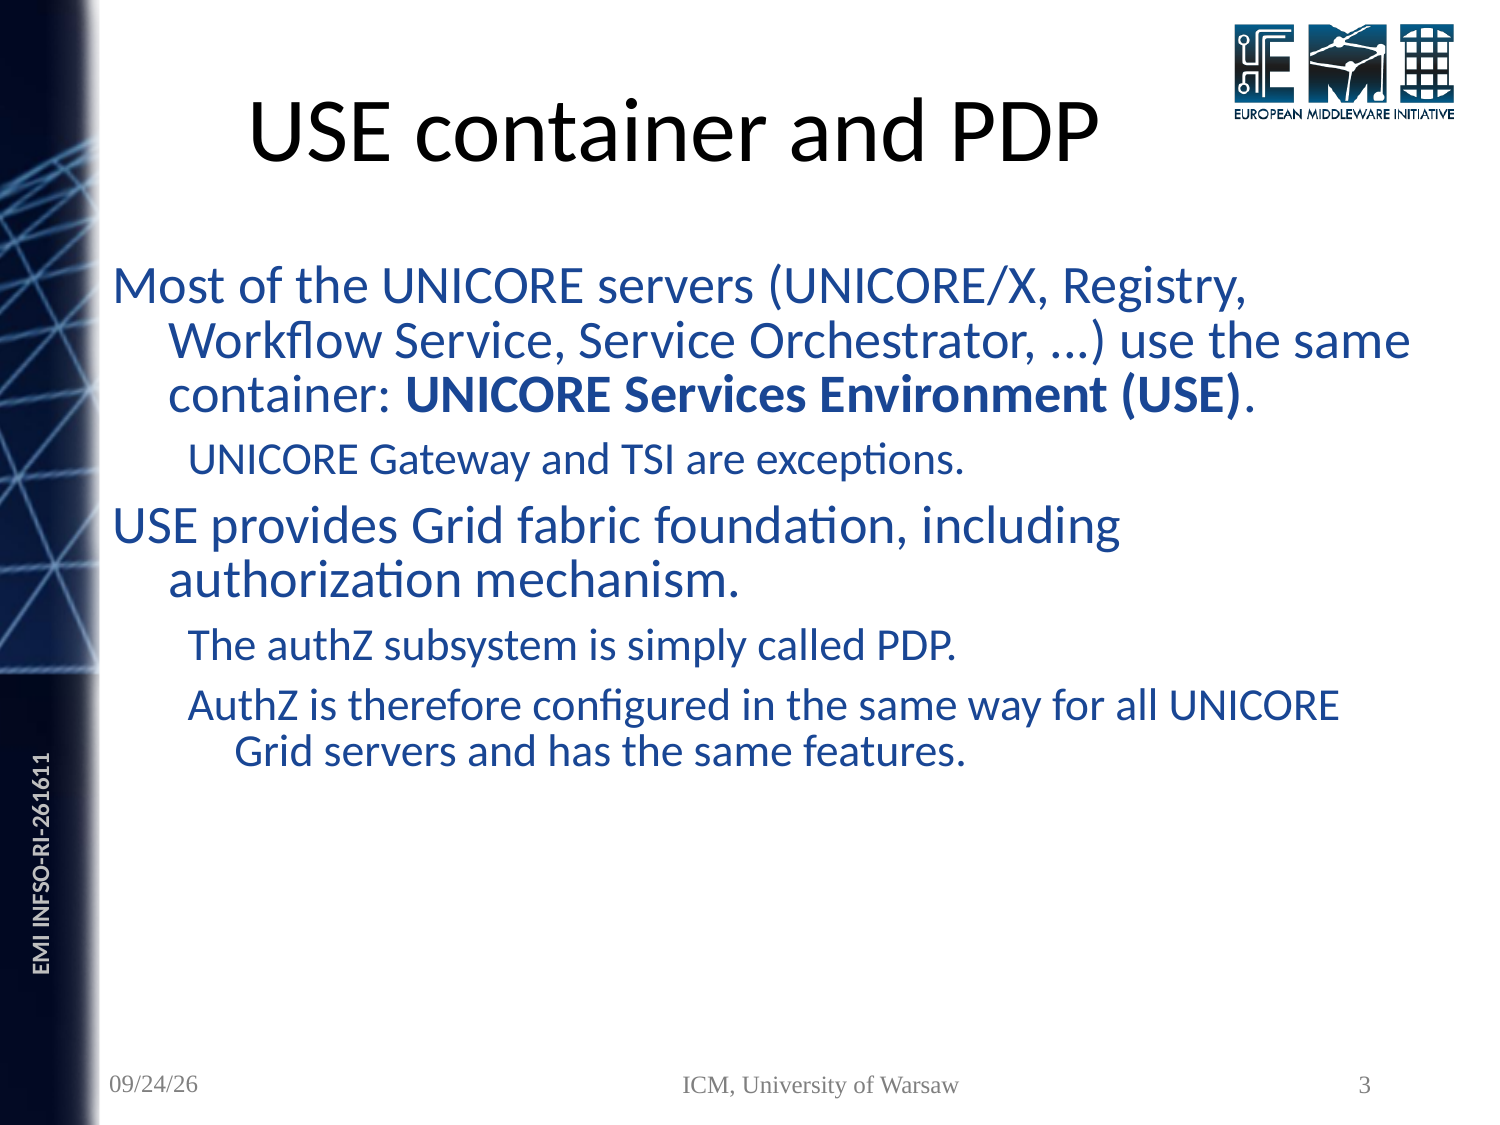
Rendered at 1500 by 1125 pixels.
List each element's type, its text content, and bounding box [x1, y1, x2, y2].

list Most of the UNICORE servers (UNICORE/X, Registry, Workflow Service, Service Orchestrator, ...) use the same container: UNICORE Services Environment (USE). UNICORE Gateway and TSI are exceptions. USE provides Grid fabric foundation, including authorization mechanism. The authZ subsystem is simply called PDP. AuthZ is therefore configured in the same way for all UNICORE Grid servers and has the same features. [112, 263, 1425, 991]
picture [0, 0, 111, 1125]
title USE container and PDP [112, 44, 1238, 233]
picture [1185, 8, 1500, 140]
